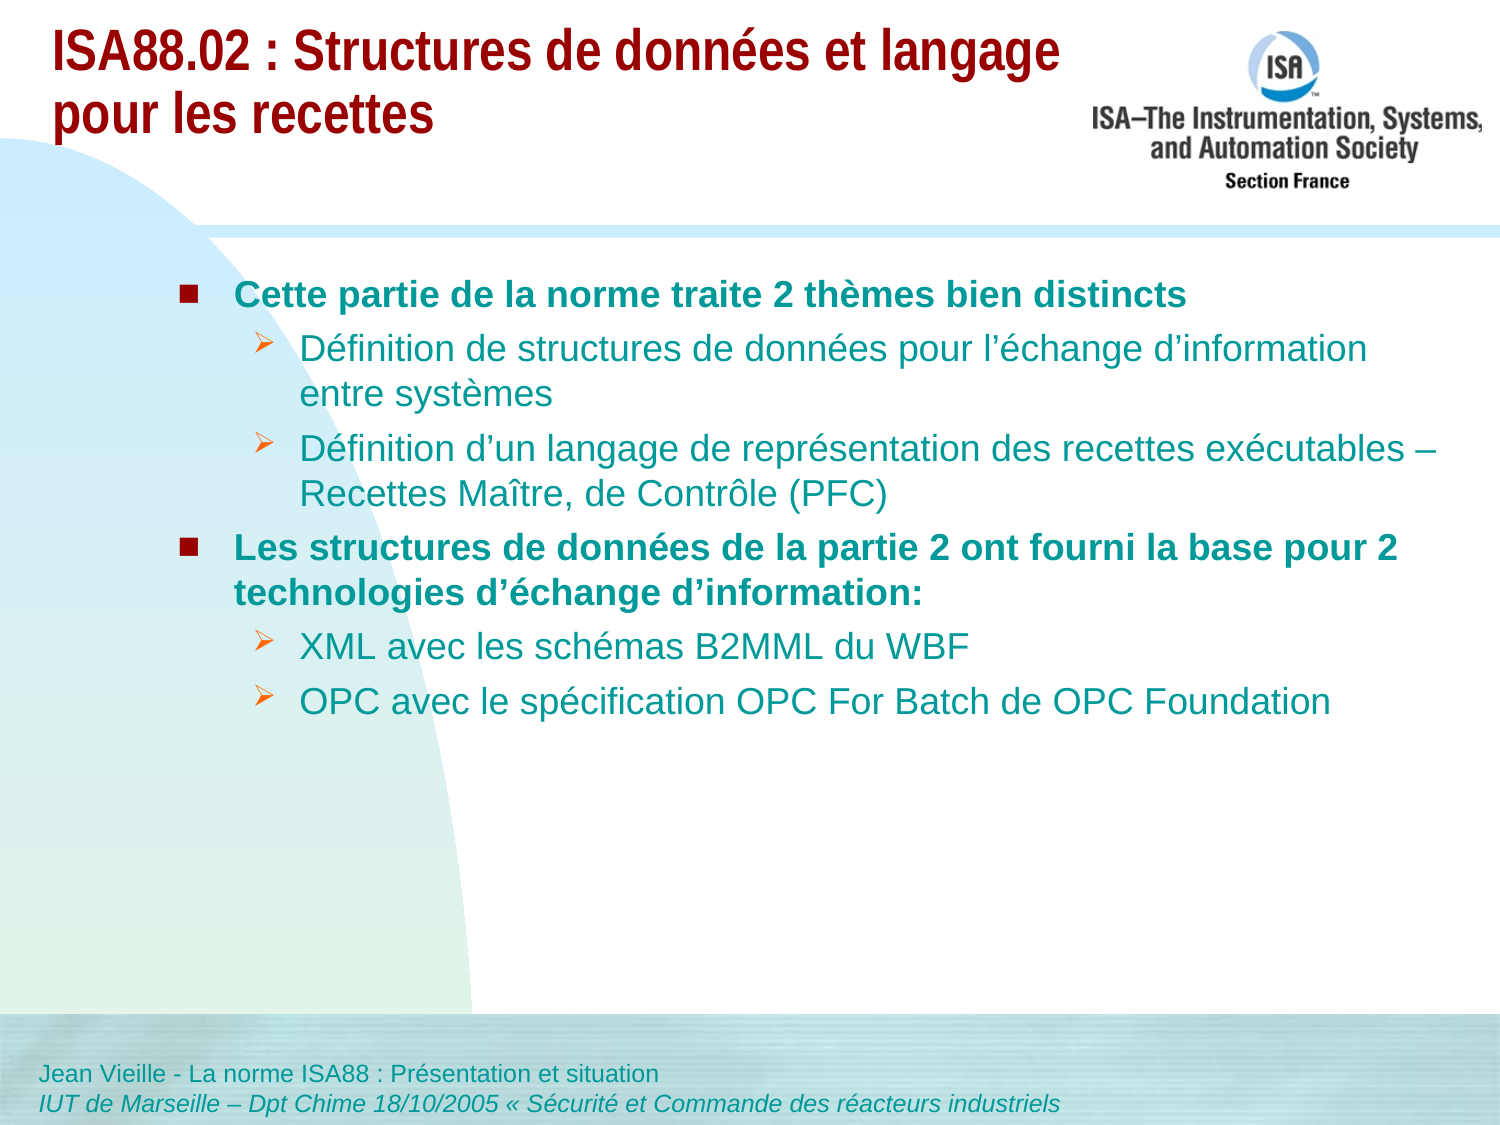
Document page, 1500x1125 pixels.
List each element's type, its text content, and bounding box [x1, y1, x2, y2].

picture [1092, 31, 1483, 194]
list Cette partie de la norme traite 2 thèmes bien distincts Définition de structures de données pour l’échange d’information entre systèmes Définition d’un langage de représentation des recettes exécutables – Recettes Maître, de Contrôle (PFC) Les structures de données de la partie 2 ont fourni la base pour 2 technologies d’échange d’information: XML avec les schémas B2MML du WBF OPC avec le spécification OPC For Batch de OPC Foundation [162, 262, 1453, 1000]
picture [0, 1014, 1500, 1125]
title ISA88.02 : Structures de données et langage pour les recettes [37, 12, 1088, 201]
